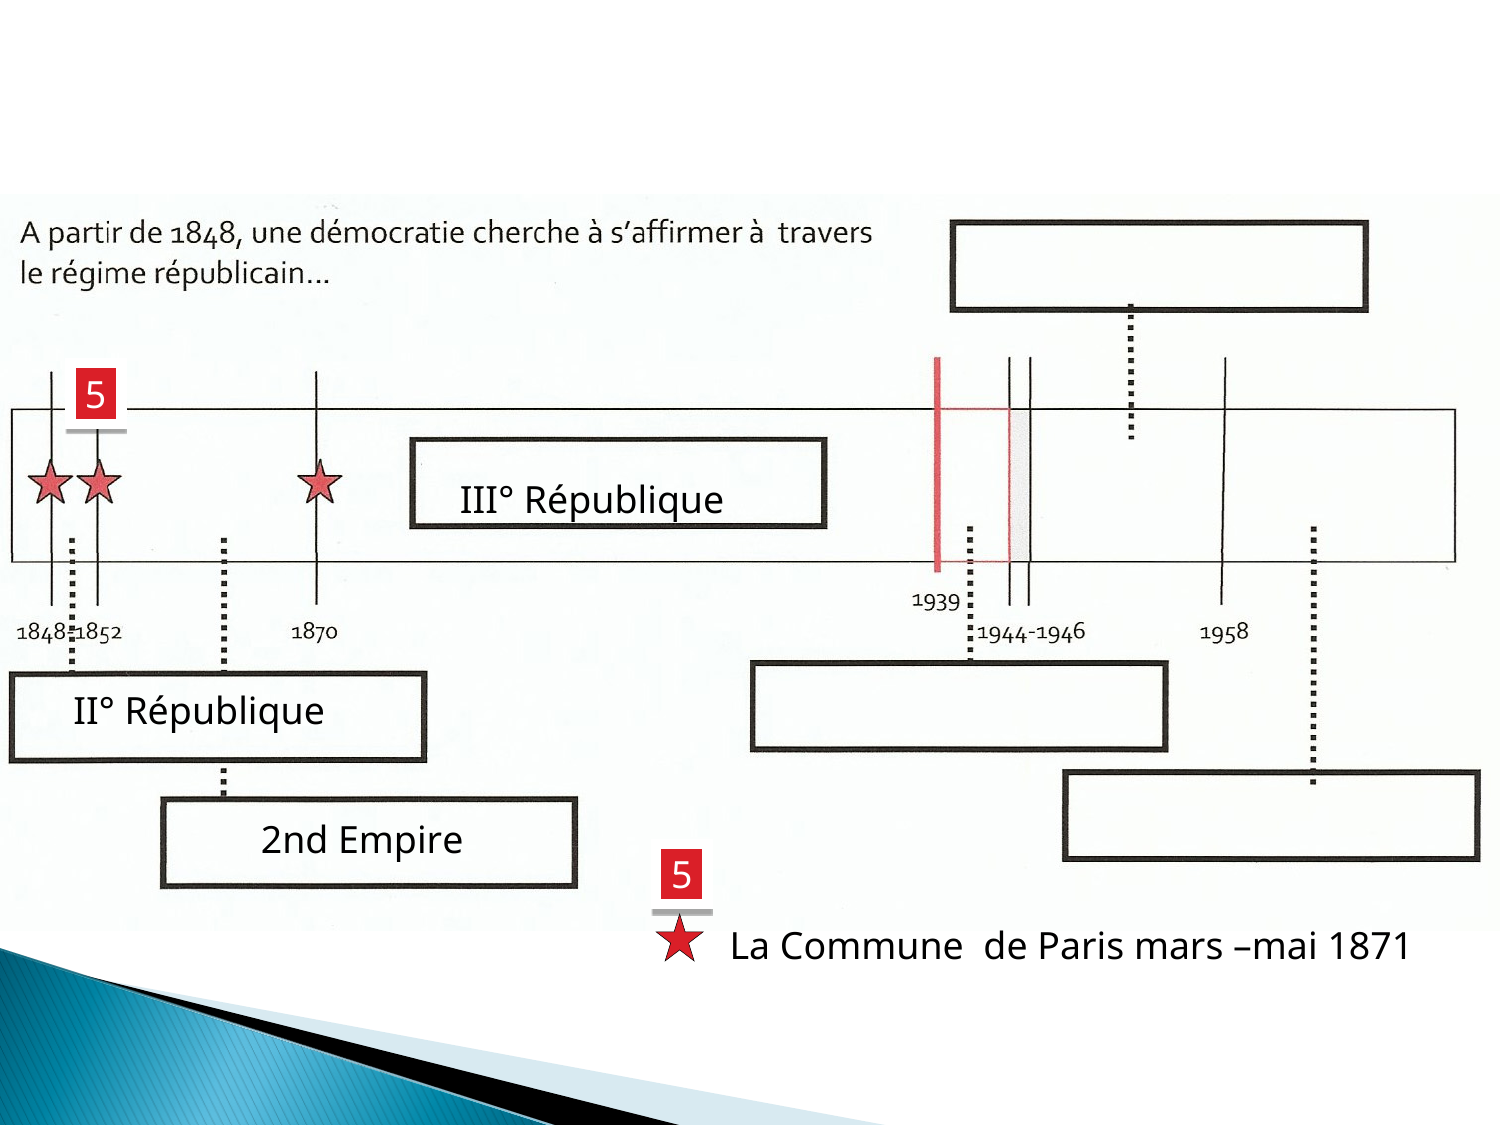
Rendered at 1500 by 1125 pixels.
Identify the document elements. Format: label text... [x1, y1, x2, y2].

picture [0, 194, 1500, 931]
picture [0, 946, 559, 1125]
text_box 5 [656, 843, 708, 905]
text_box 2nd Empire [246, 808, 479, 869]
text_box II° République [58, 679, 341, 741]
text_box La Commune de Paris mars –mai 1871 [714, 913, 1430, 975]
text_box 5 [70, 363, 122, 424]
text_box [656, 914, 704, 961]
text_box III° République [445, 468, 740, 530]
